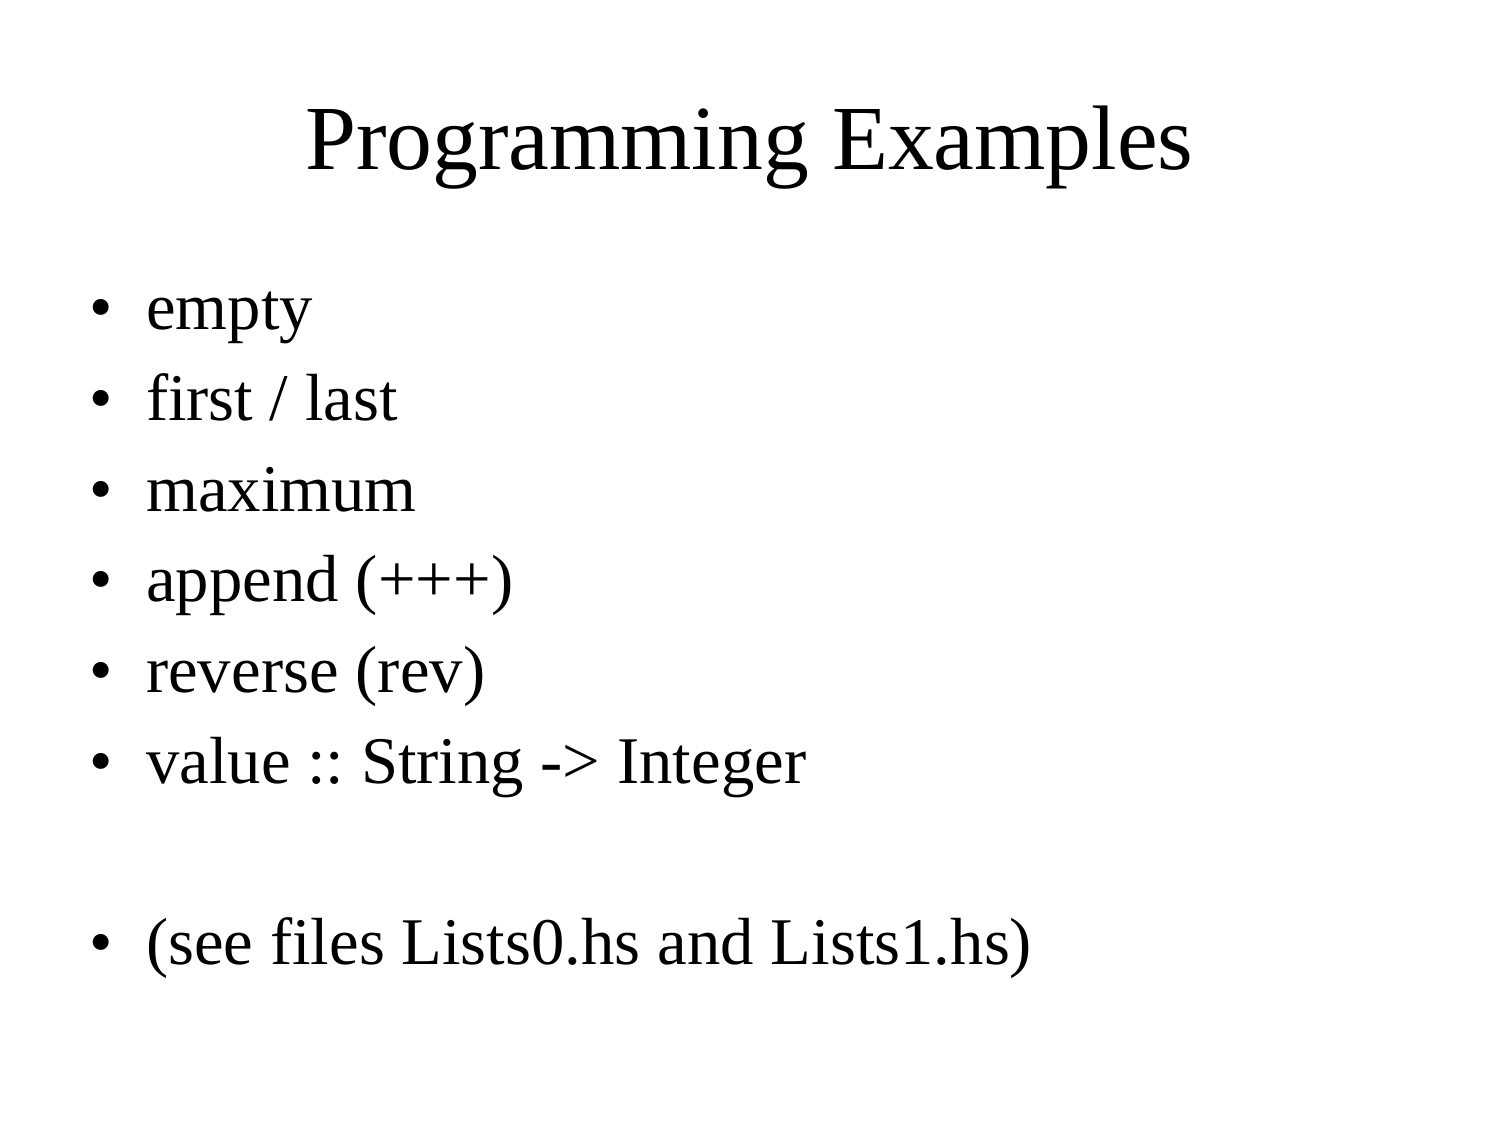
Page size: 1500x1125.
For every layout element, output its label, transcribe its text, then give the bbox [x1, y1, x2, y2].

list empty first / last maximum append (+++) reverse (rev) value :: String -> Integer (see files Lists0.hs and Lists1.hs) [75, 262, 1426, 1005]
title Programming Examples [75, 45, 1426, 233]
